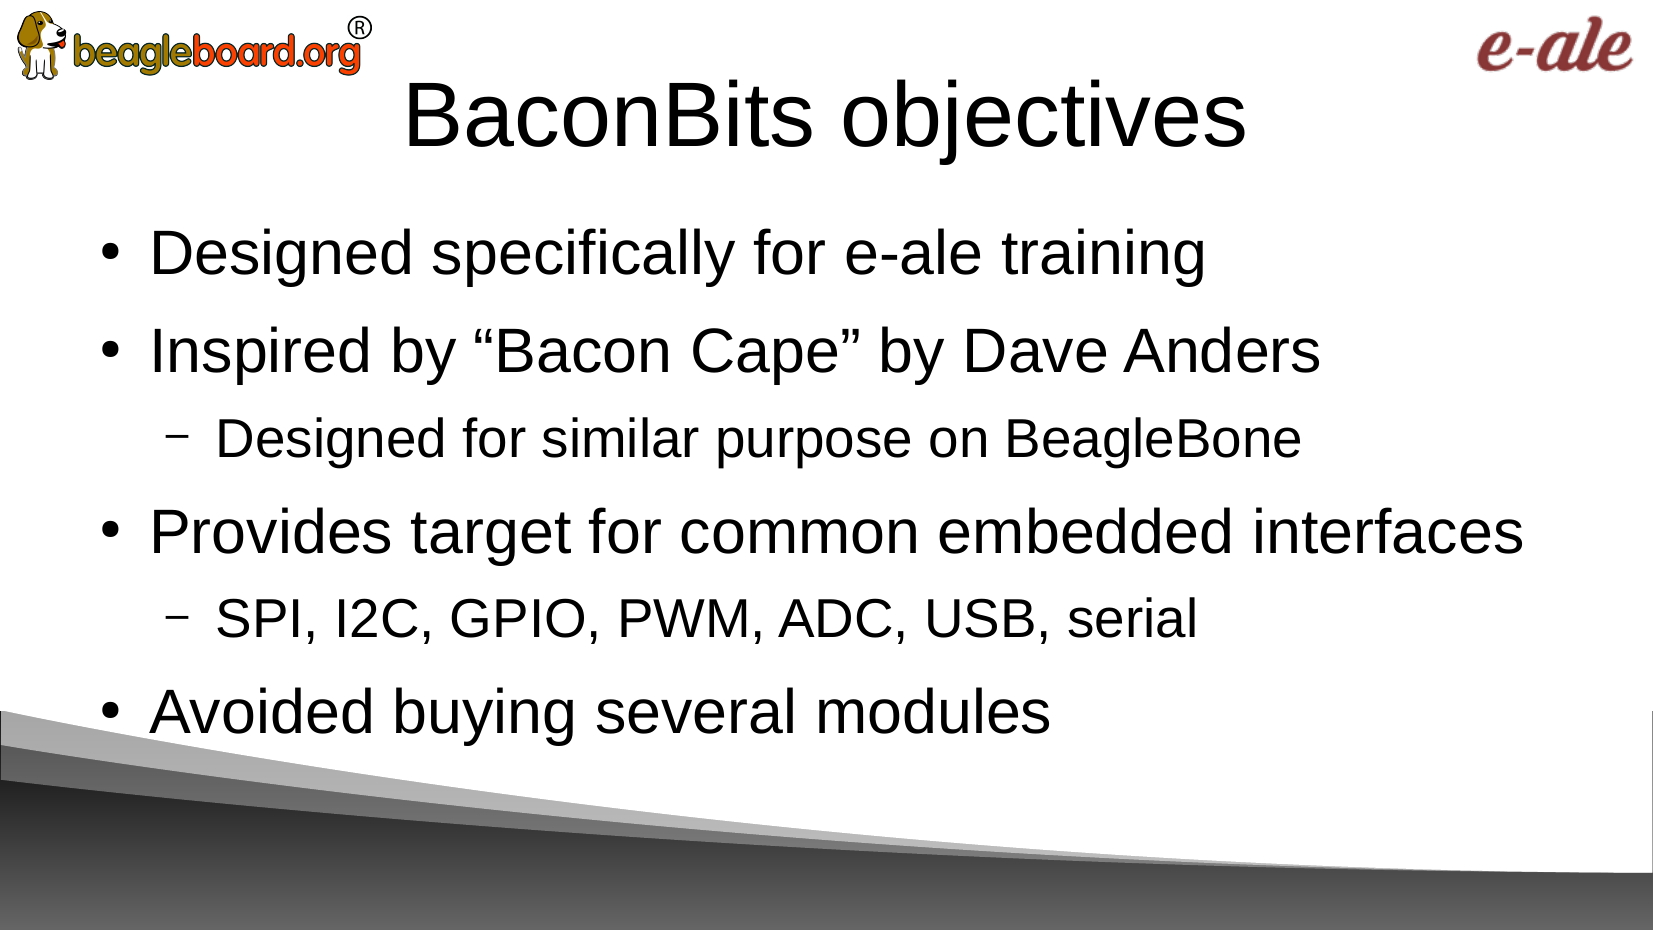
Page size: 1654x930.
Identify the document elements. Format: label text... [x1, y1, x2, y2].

picture [1475, 14, 1636, 74]
picture [17, 11, 372, 80]
title BaconBits objectives [82, 37, 1571, 193]
list Designed specifically for e-ale training Inspired by “Bacon Cape” by Dave Anders Designed for similar purpose on BeagleBone Provides target for common embedded interfaces SPI, I2C, GPIO, PWM, ADC, USB, serial Avoided buying several modules [82, 217, 1571, 757]
